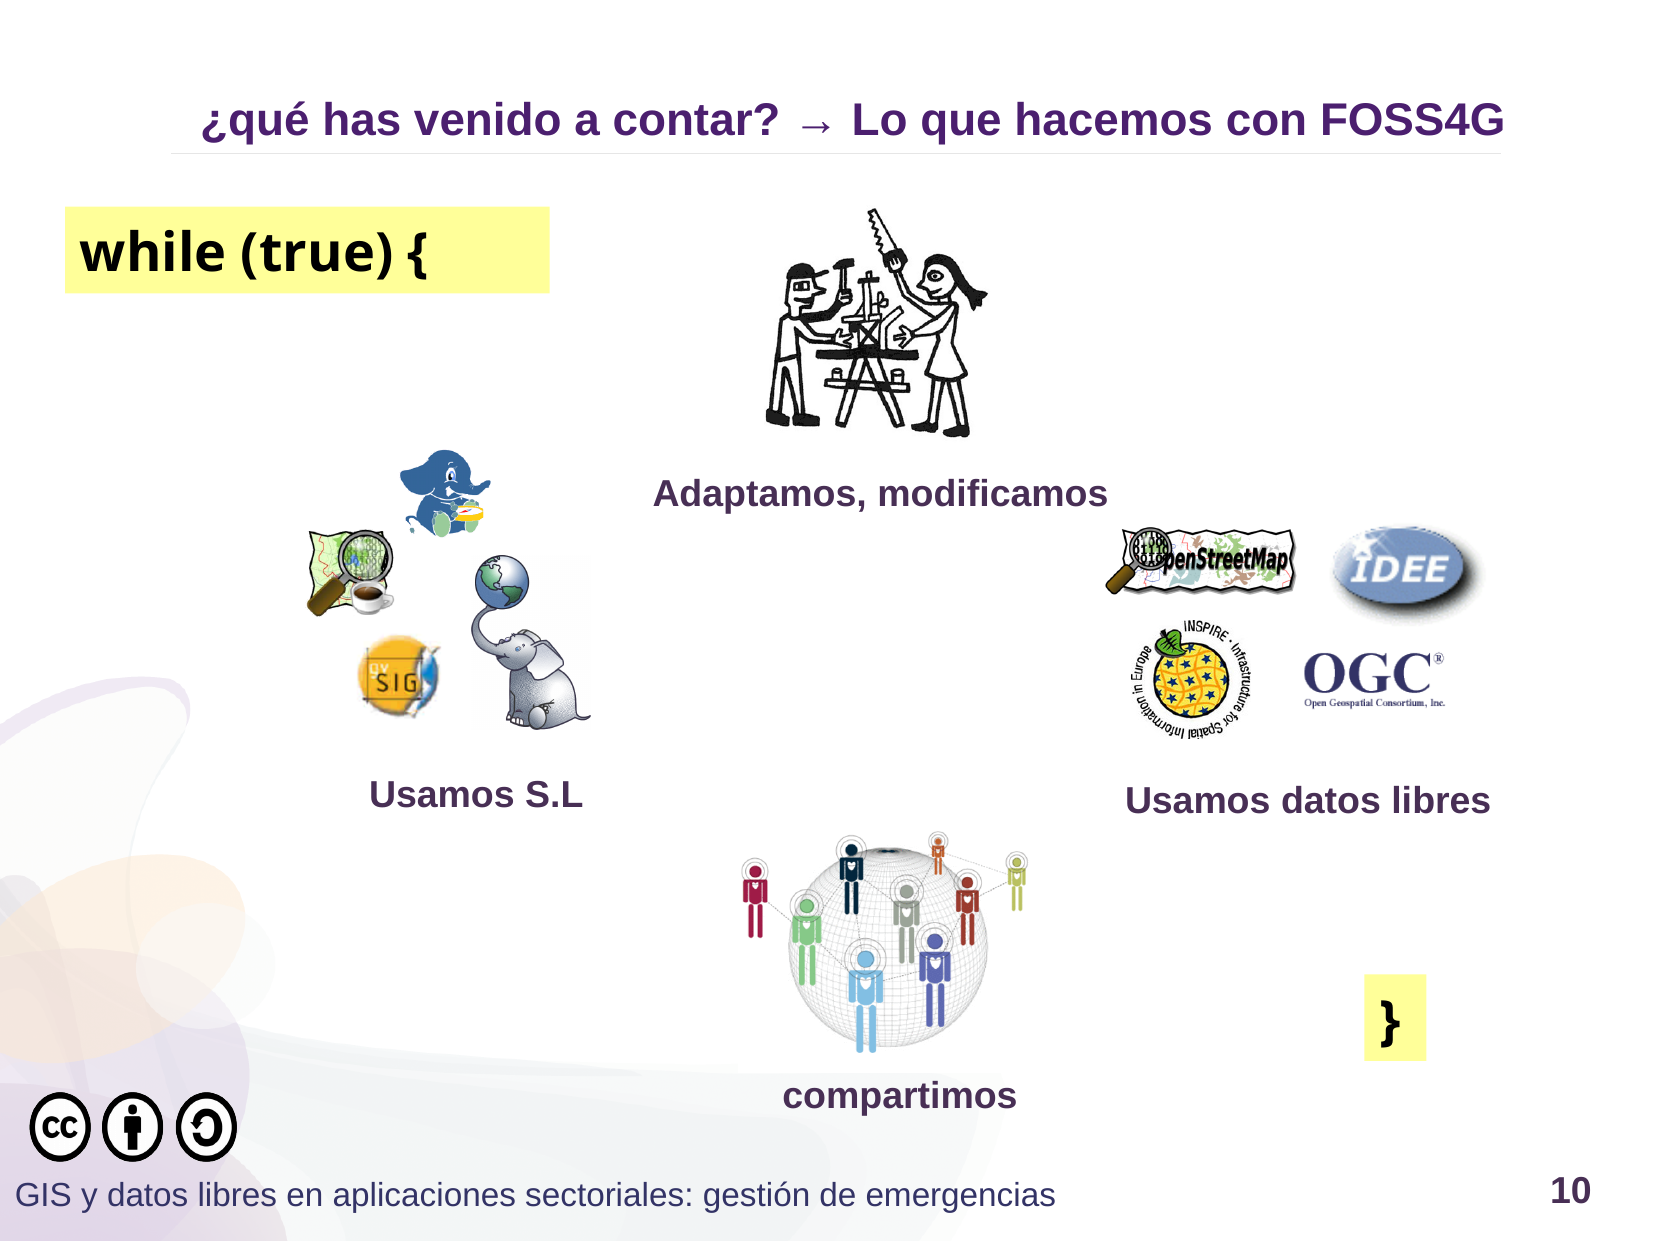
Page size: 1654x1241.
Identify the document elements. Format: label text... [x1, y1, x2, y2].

picture [398, 448, 491, 538]
text_box Usamos S.L [354, 767, 599, 832]
picture [1131, 620, 1251, 739]
text_box compartimos [767, 1068, 1033, 1133]
text_box } [1364, 974, 1427, 1059]
text_box Adaptamos, modificamos [637, 466, 1124, 530]
picture [1275, 520, 1506, 727]
picture [738, 203, 1004, 443]
picture [305, 527, 395, 617]
text_box Usamos datos libres [1110, 773, 1507, 837]
picture [1104, 525, 1312, 595]
picture [0, 555, 1034, 1241]
text_box ¿qué has venido a contar? → Lo que hacemos con FOSS4G [171, 88, 1536, 163]
text_box while (true) { [65, 206, 550, 292]
